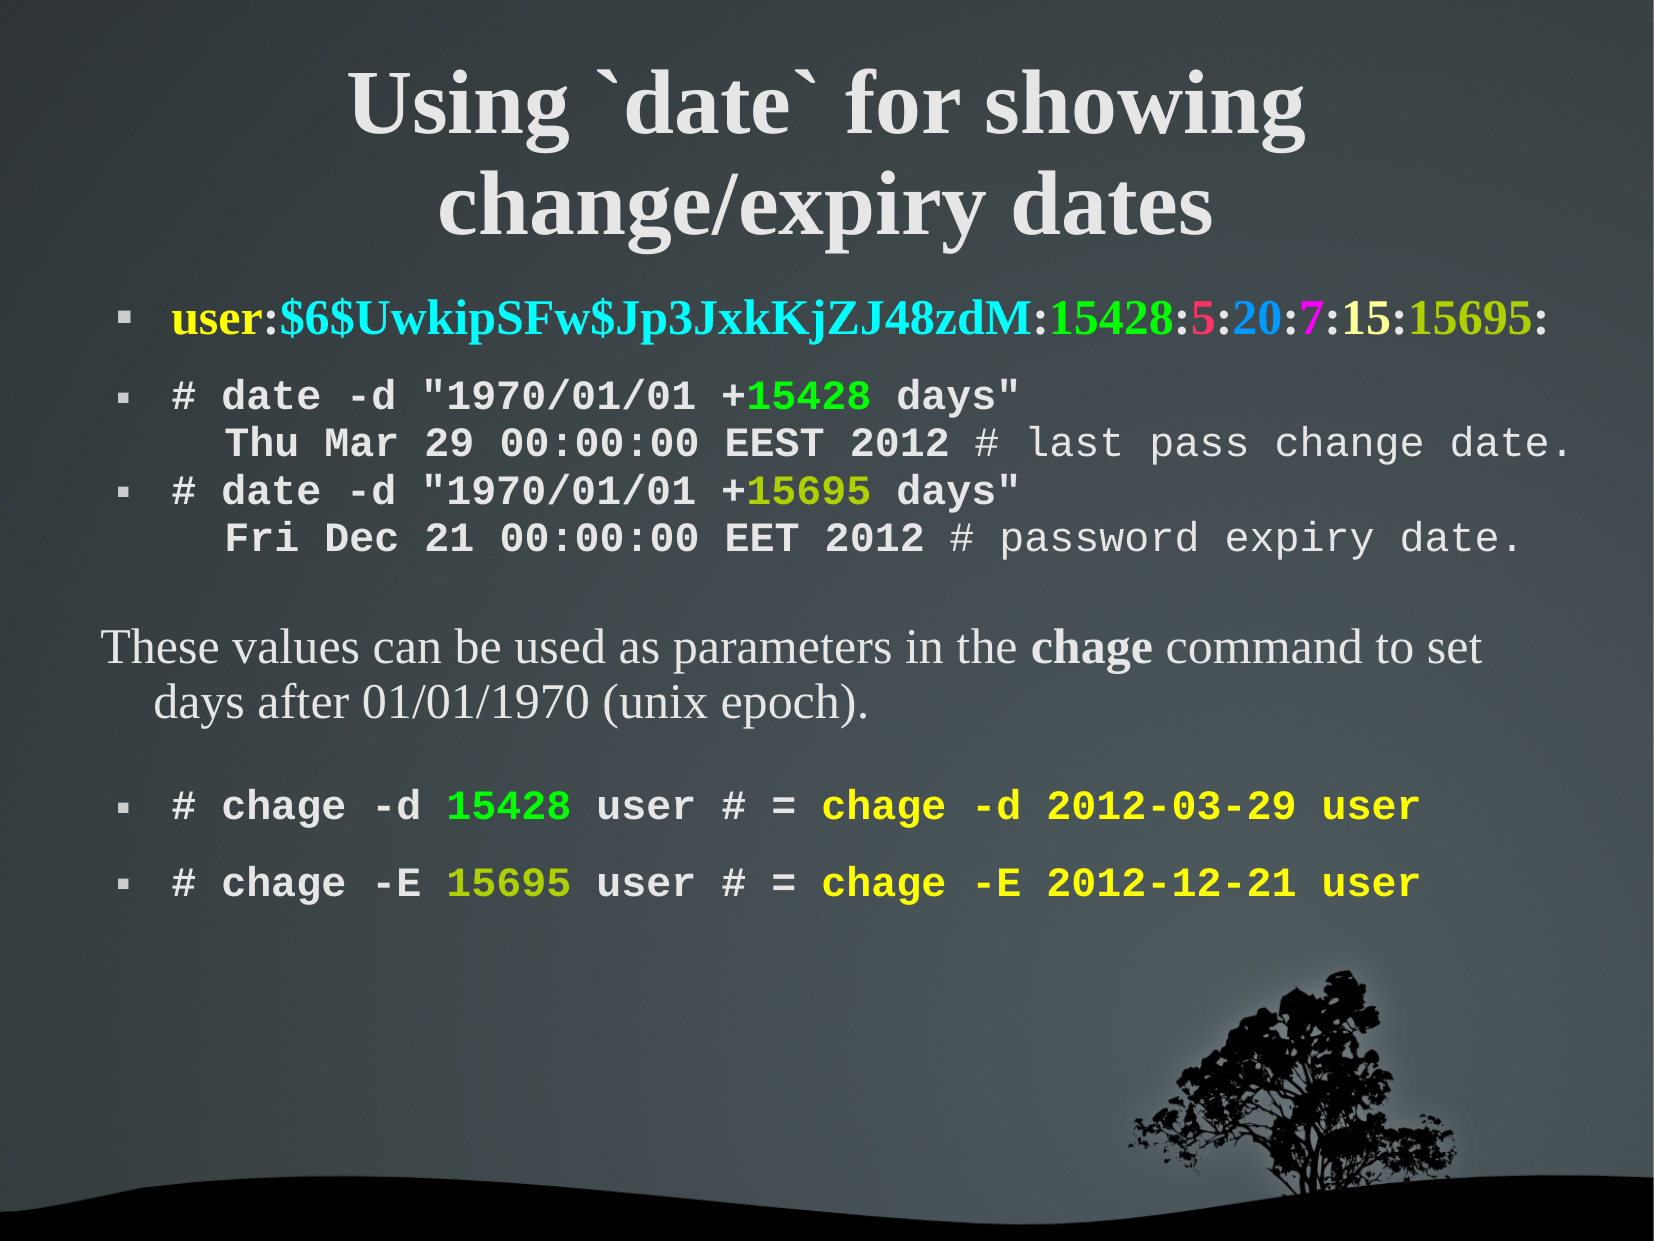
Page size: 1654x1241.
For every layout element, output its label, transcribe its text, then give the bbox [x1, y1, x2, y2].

picture [0, 0, 1654, 1241]
title Using `date` for showing change/expiry dates [82, 49, 1571, 257]
list user:$6$UwkipSFw$Jp3JxkKjZJ48zdM:15428:5:20:7:15:15695: # date -d "1970/01/01 +15428 days" Thu Mar 29 00:00:00 EEST 2012 # last pass change date. # date -d "1970/01/01 +15695 days" Fri Dec 21 00:00:00 EET 2012 # password expiry date. These values can be used as parameters in the chage command to set days after 01/01/1970 (unix epoch). # chage -d 15428 user # = chage -d 2012-03-29 user # chage -E 15695 user # = chage -E 2012-12-21 user [82, 290, 1583, 1109]
